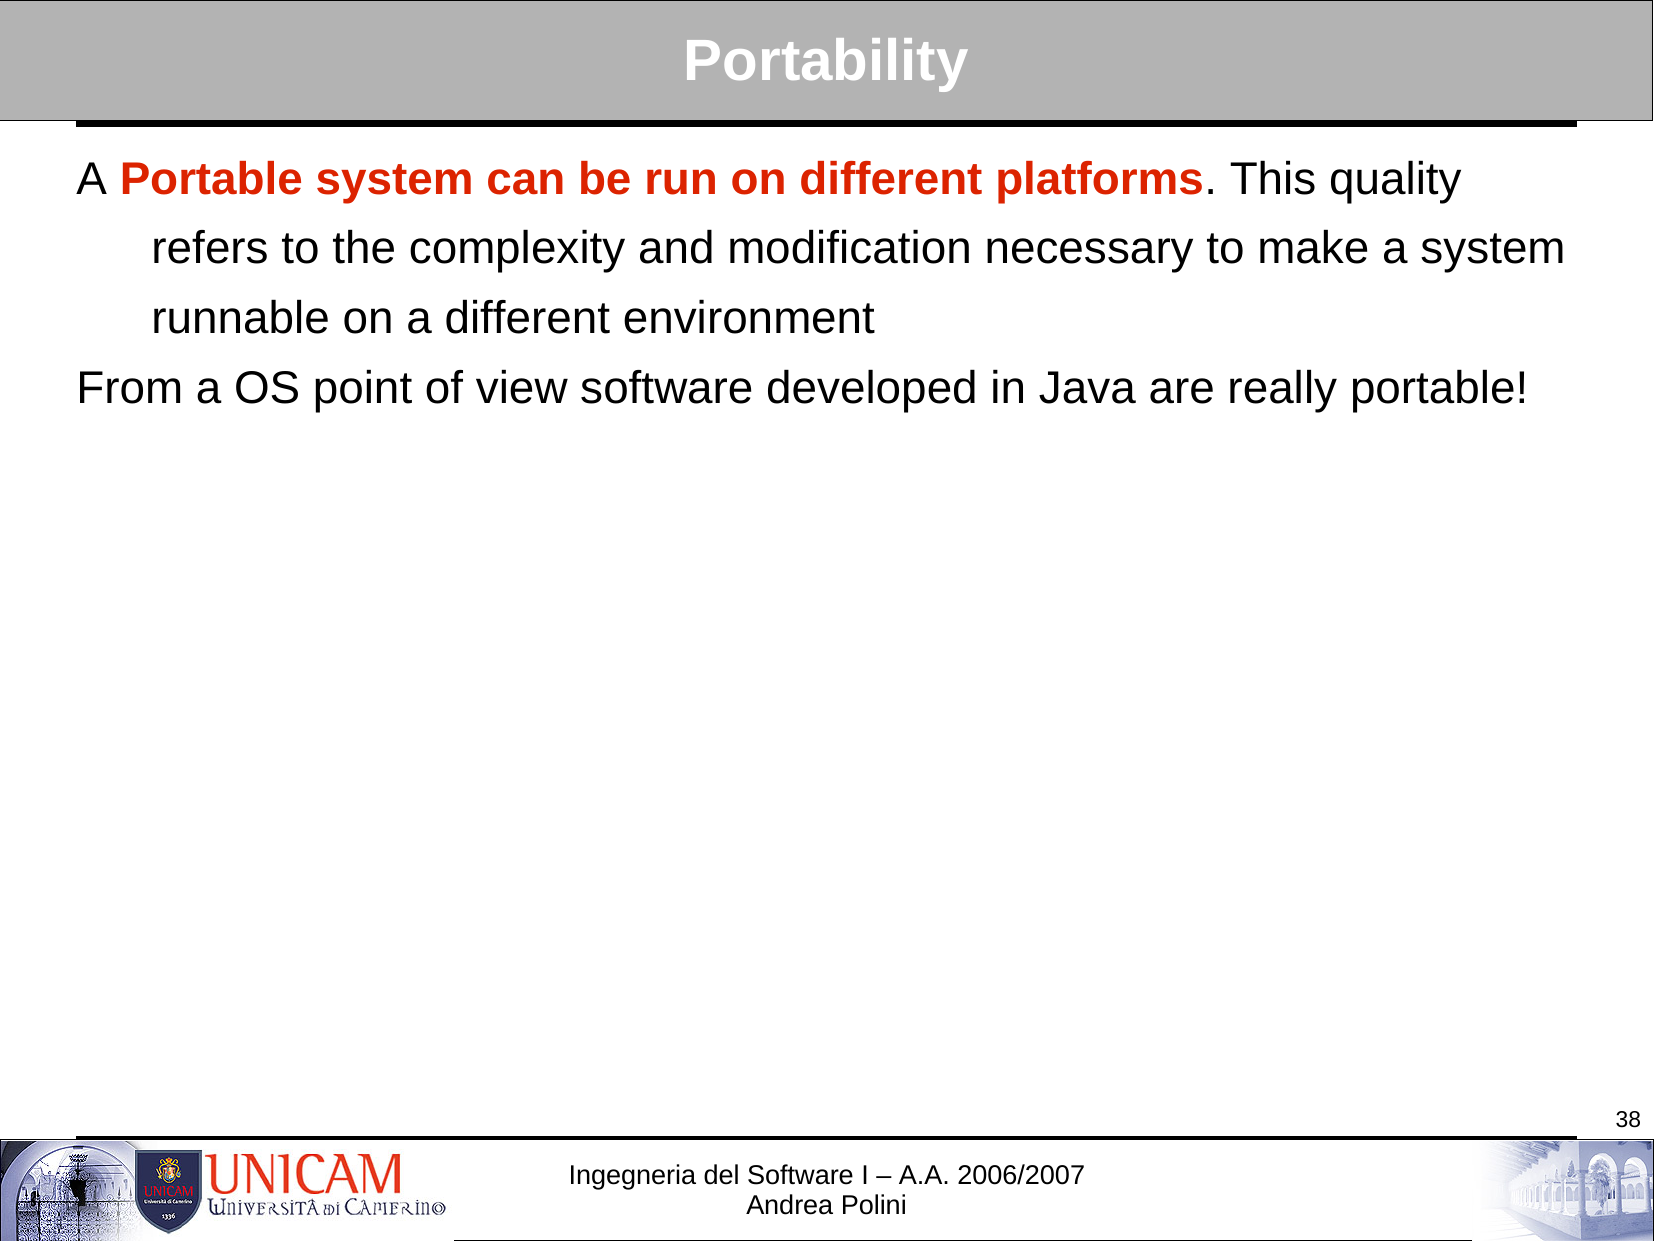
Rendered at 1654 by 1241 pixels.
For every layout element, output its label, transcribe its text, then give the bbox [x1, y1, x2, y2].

list A Portable system can be run on different platforms. This quality refers to the complexity and modification necessary to make a system runnable on a different environment From a OS point of view software developed in Java are really portable! [76, 152, 1577, 671]
title Portability [0, 0, 1653, 121]
picture [1472, 1141, 1653, 1241]
picture [0, 1141, 454, 1241]
